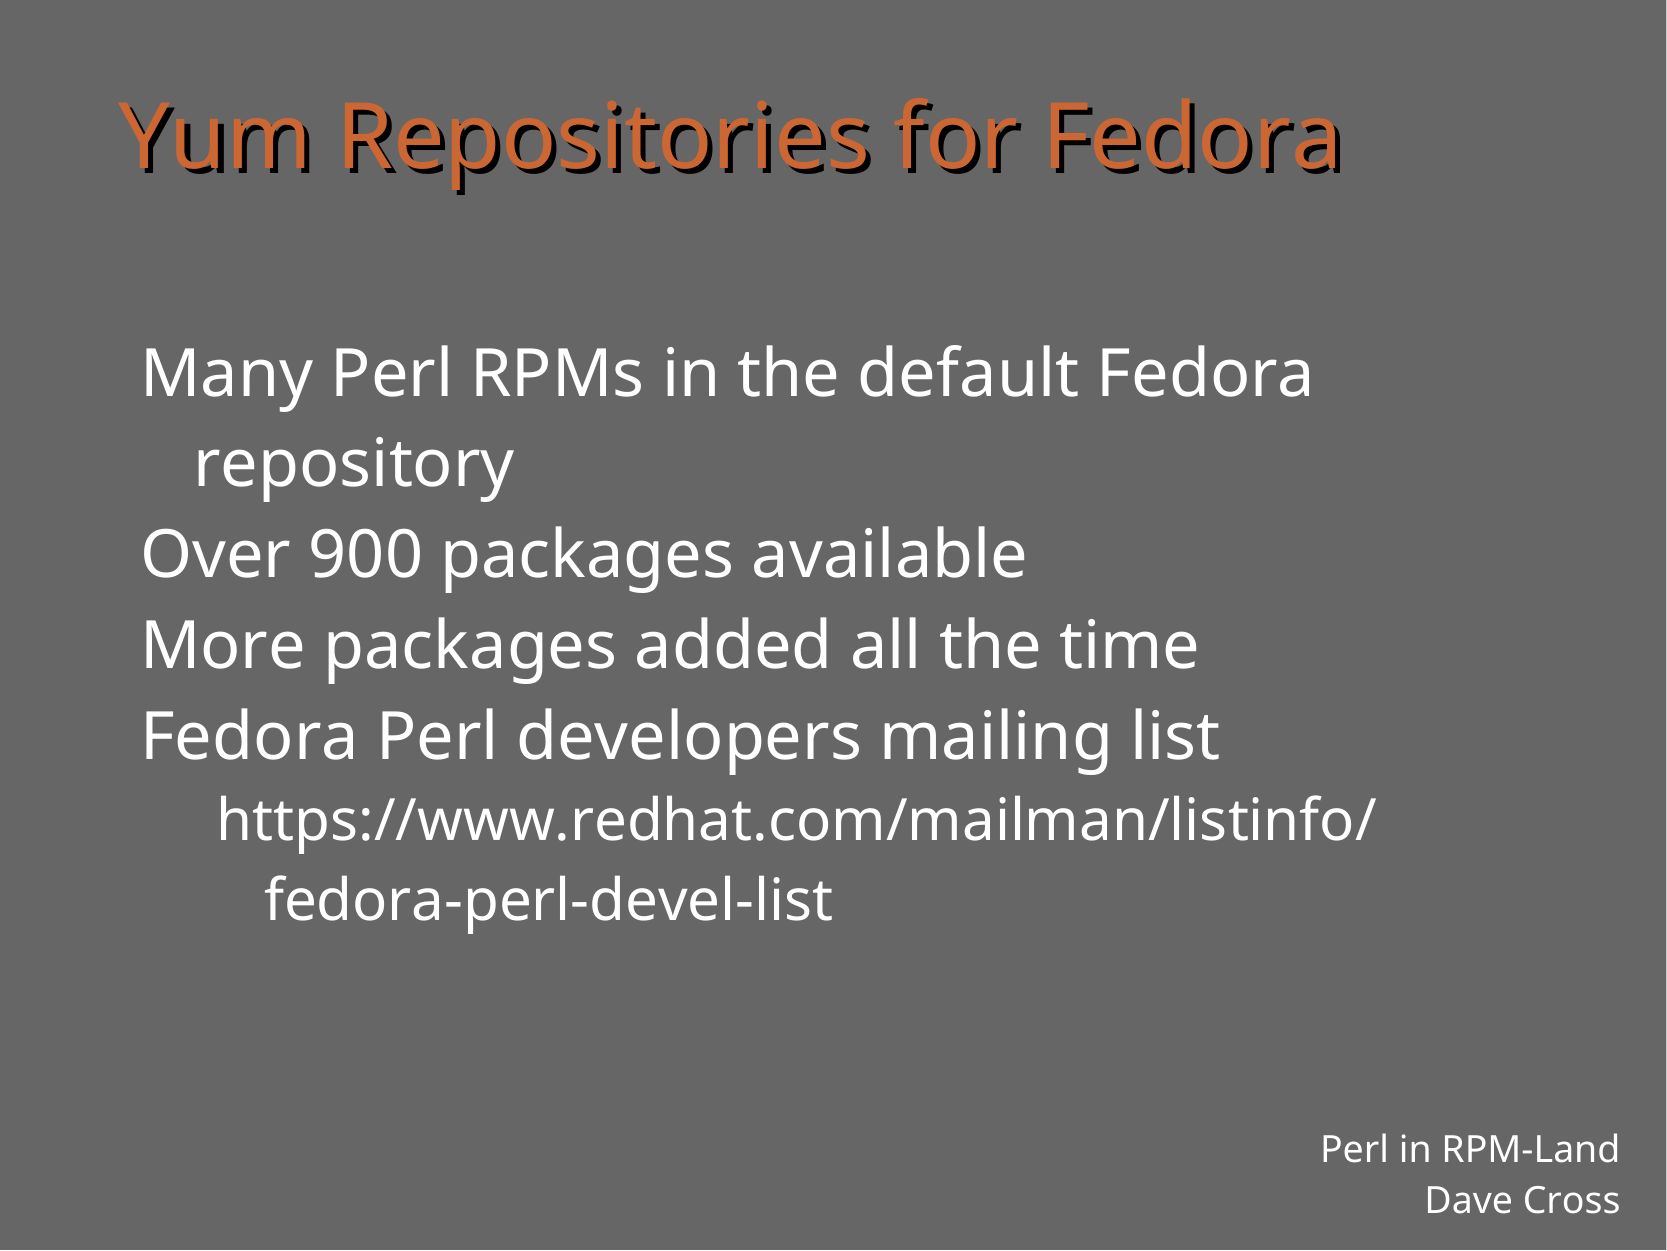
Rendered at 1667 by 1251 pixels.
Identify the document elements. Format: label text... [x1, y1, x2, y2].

title Yum Repositories for Fedora [118, 59, 1542, 207]
list Many Perl RPMs in the default Fedora repository Over 900 packages available More packages added all the time Fedora Perl developers mailing list https://www.redhat.com/mailman/listinfo/fedora-perl-devel-list [122, 324, 1546, 1123]
